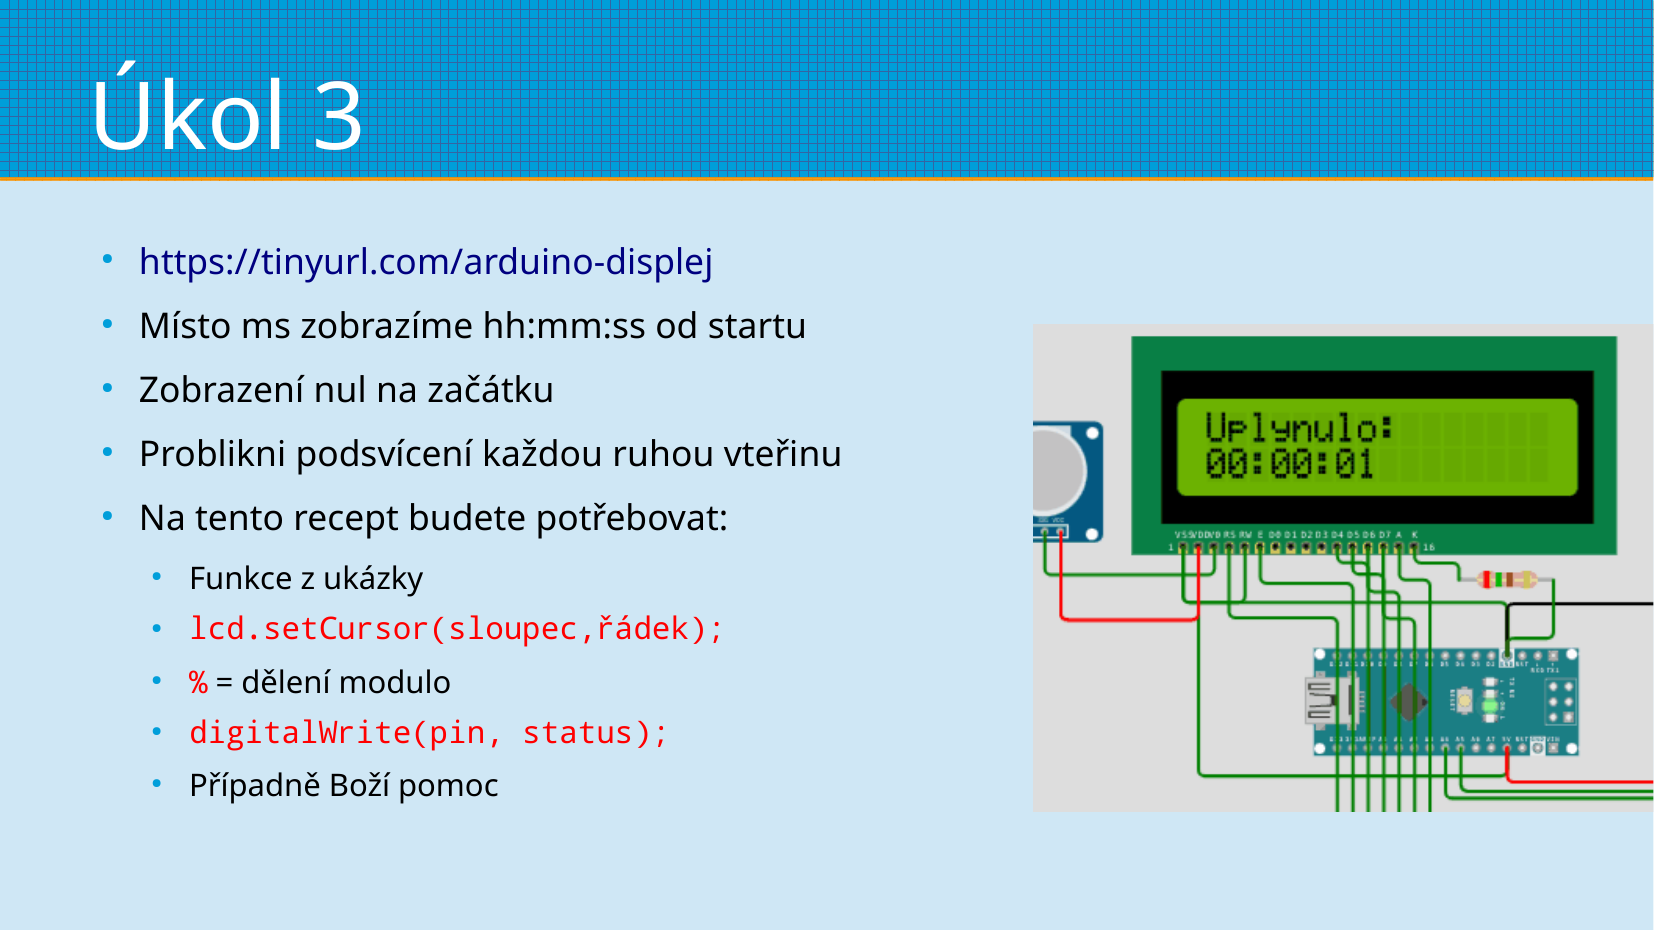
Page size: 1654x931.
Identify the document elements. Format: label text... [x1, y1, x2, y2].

picture [1033, 324, 1654, 813]
list https://tinyurl.com/arduino-displej Místo ms zobrazíme hh:mm:ss od startu Zobrazení nul na začátku Problikni podsvícení každou ruhou vteřinu Na tento recept budete potřebovat: Funkce z ukázky lcd.setCursor(sloupec,řádek); % = dělení modulo digitalWrite(pin, status); Případně Boží pomoc [88, 236, 1565, 813]
title Úkol 3 [88, 14, 1565, 178]
picture [1086, 427, 1099, 439]
